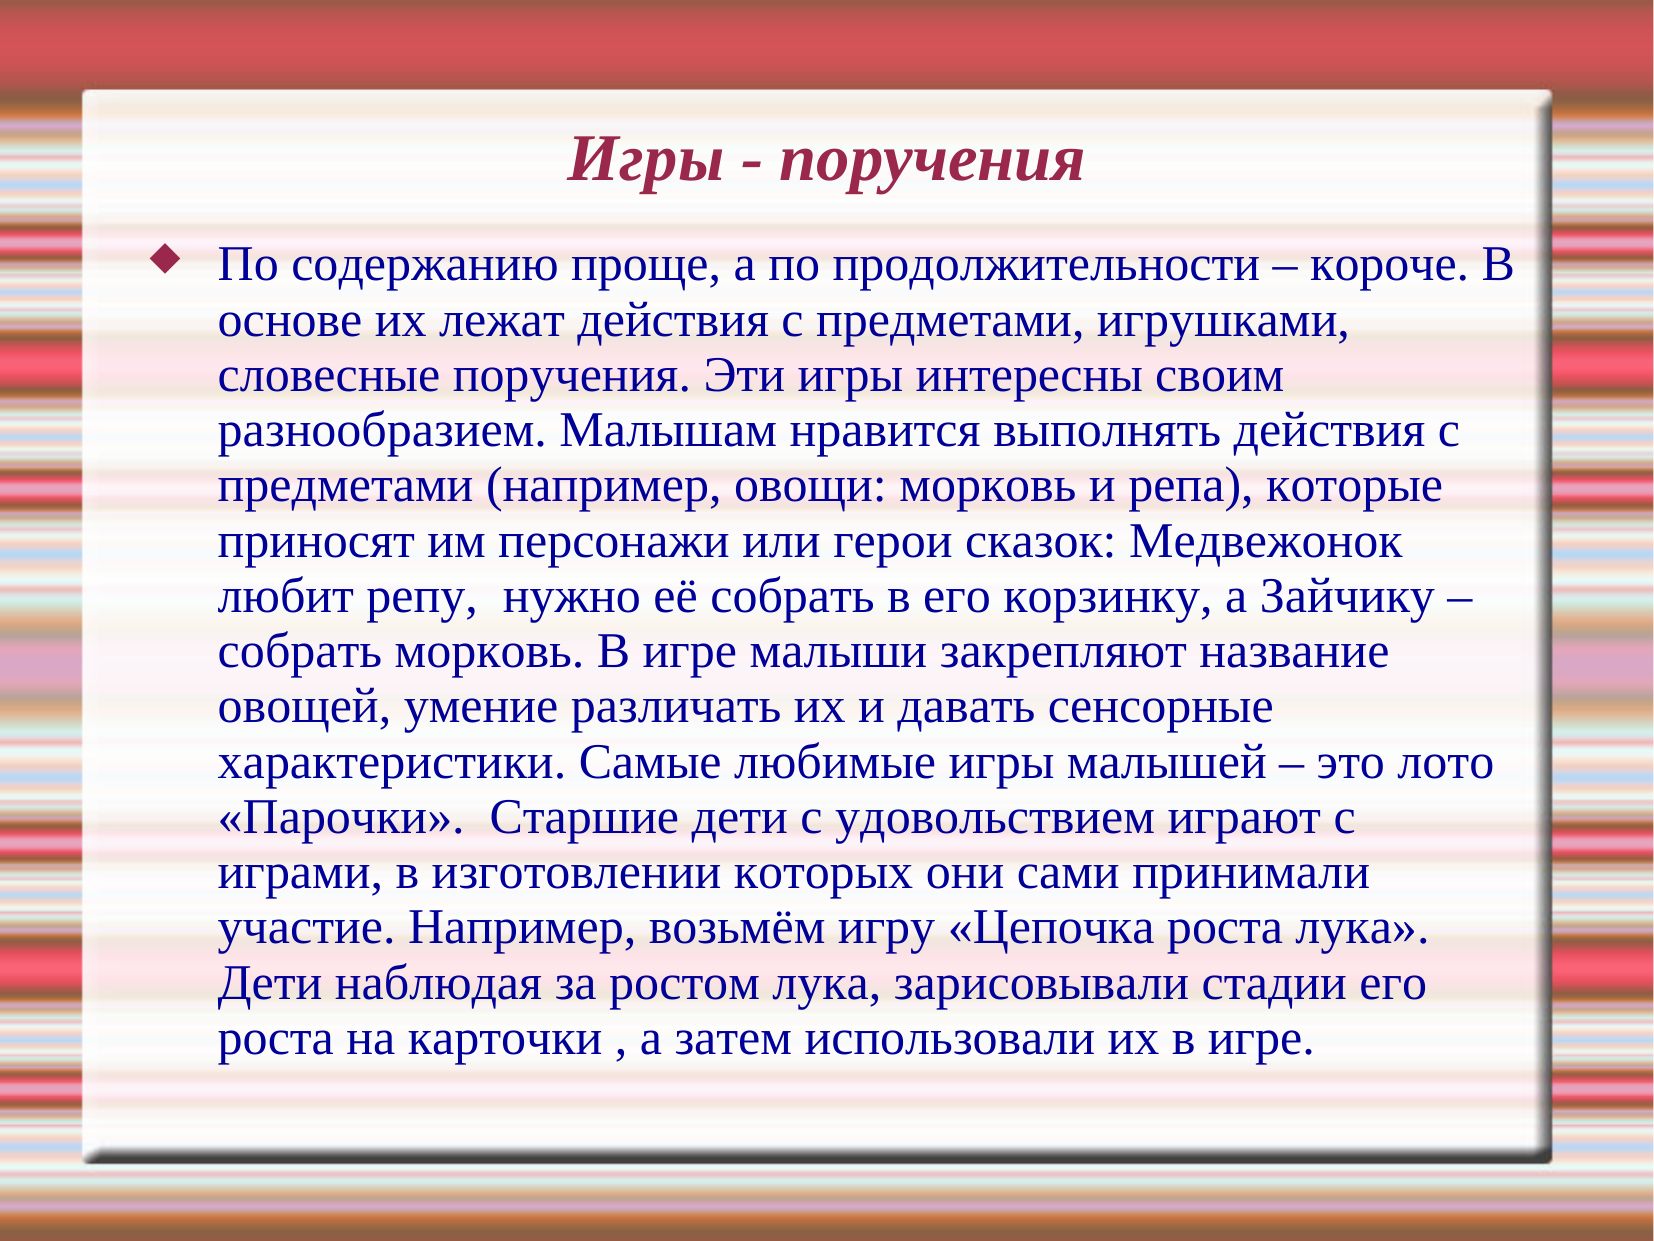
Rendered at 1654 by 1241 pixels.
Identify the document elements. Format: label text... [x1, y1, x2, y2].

title Игры - поручения [121, 114, 1534, 201]
list По содержанию проще, а по продолжительности – короче. В основе их лежат действия с предметами, игрушками, словесные поручения. Эти игры интересны своим разнообразием. Малышам нравится выполнять действия с предметами (например, овощи: морковь и репа), которые приносят им персонажи или герои сказок: Медвежонок любит репу, нужно её собрать в его корзинку, а Зайчику – собрать морковь. В игре малыши закрепляют название овощей, умение различать их и давать сенсорные характеристики. Самые любимые игры малышей – это лото «Парочки». Старшие дети с удовольствием играют с играми, в изготовлении которых они сами принимали участие. Например, возьмём игру «Цепочка роста лука». Дети наблюдая за ростом лука, зарисовывали стадии его роста на карточки , а затем использовали их в игре. [134, 236, 1516, 1081]
picture [0, 0, 1654, 1241]
